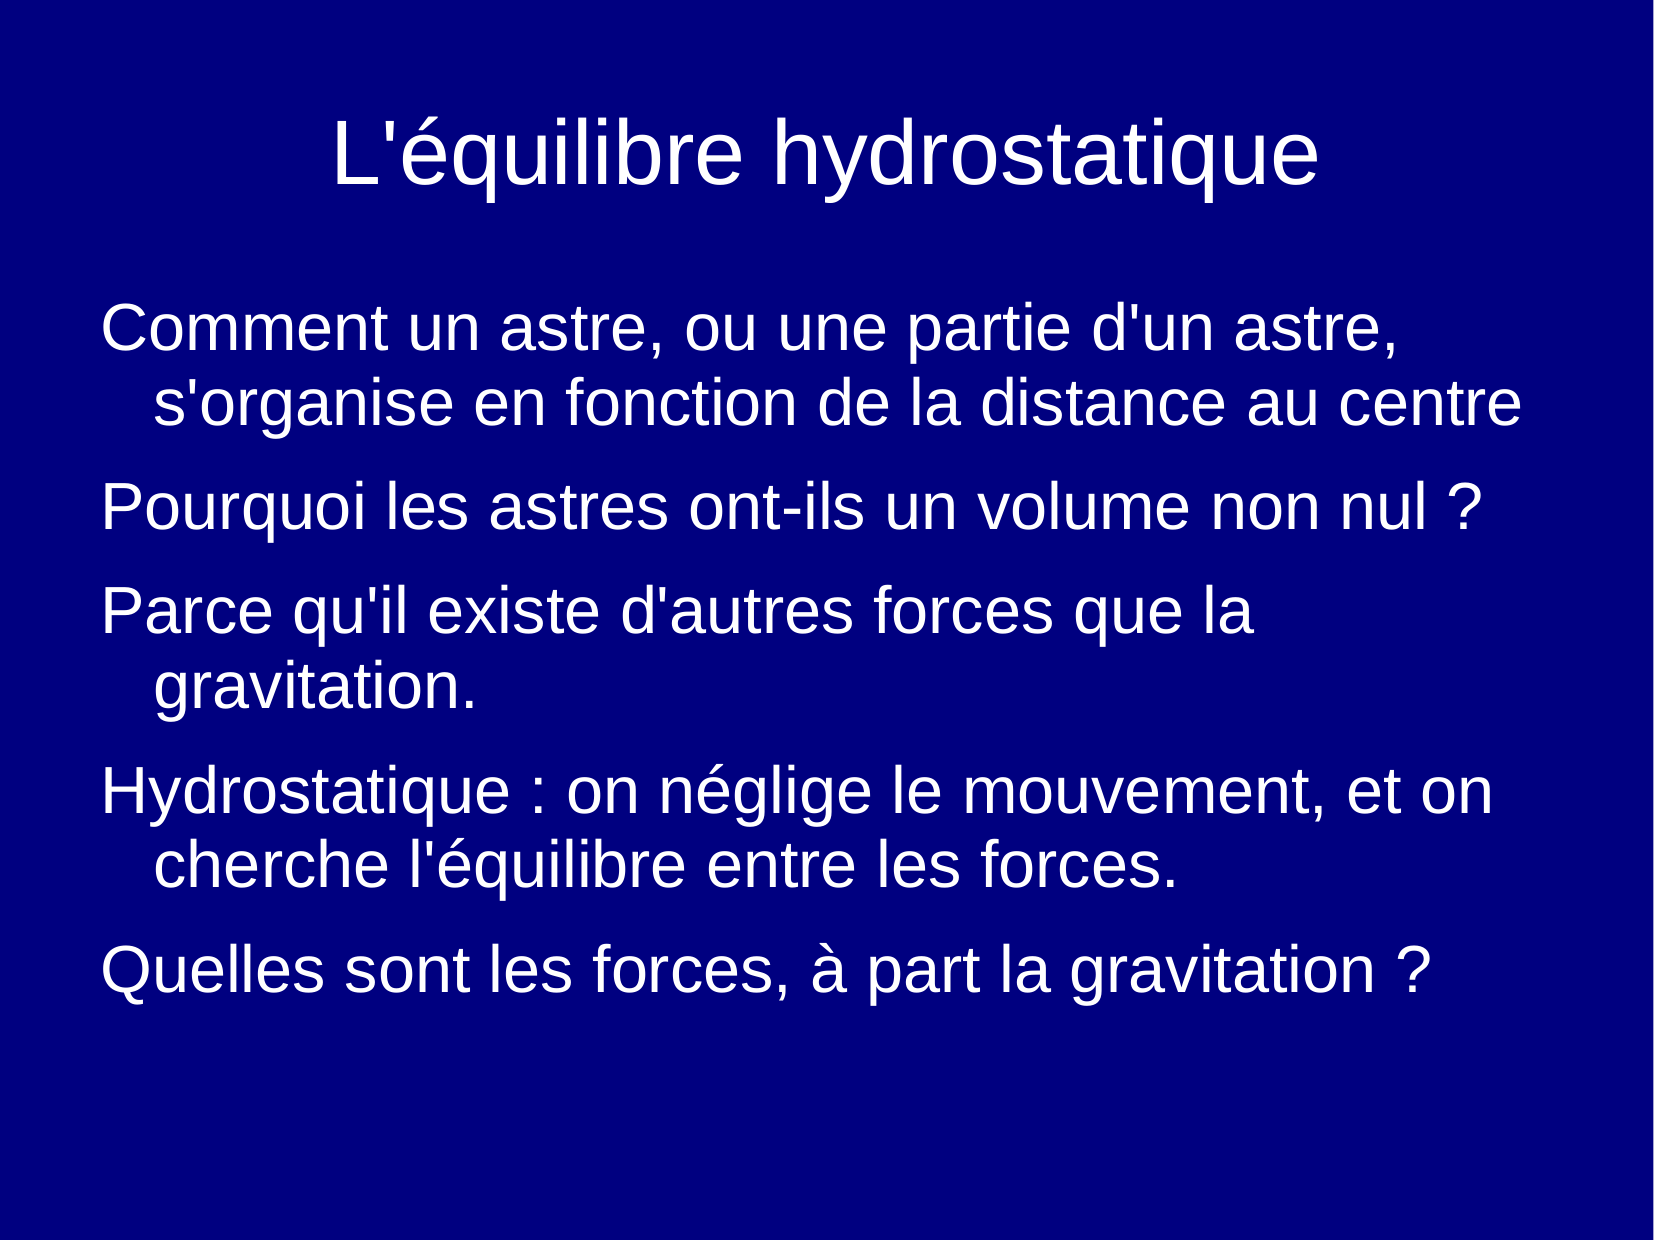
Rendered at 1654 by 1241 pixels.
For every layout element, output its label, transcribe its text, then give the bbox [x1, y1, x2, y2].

list Comment un astre, ou une partie d'un astre, s'organise en fonction de la distance au centre Pourquoi les astres ont-ils un volume non nul ? Parce qu'il existe d'autres forces que la gravitation. Hydrostatique : on néglige le mouvement, et on cherche l'équilibre entre les forces. Quelles sont les forces, à part la gravitation ? [82, 290, 1571, 1109]
title L'équilibre hydrostatique [82, 49, 1571, 257]
